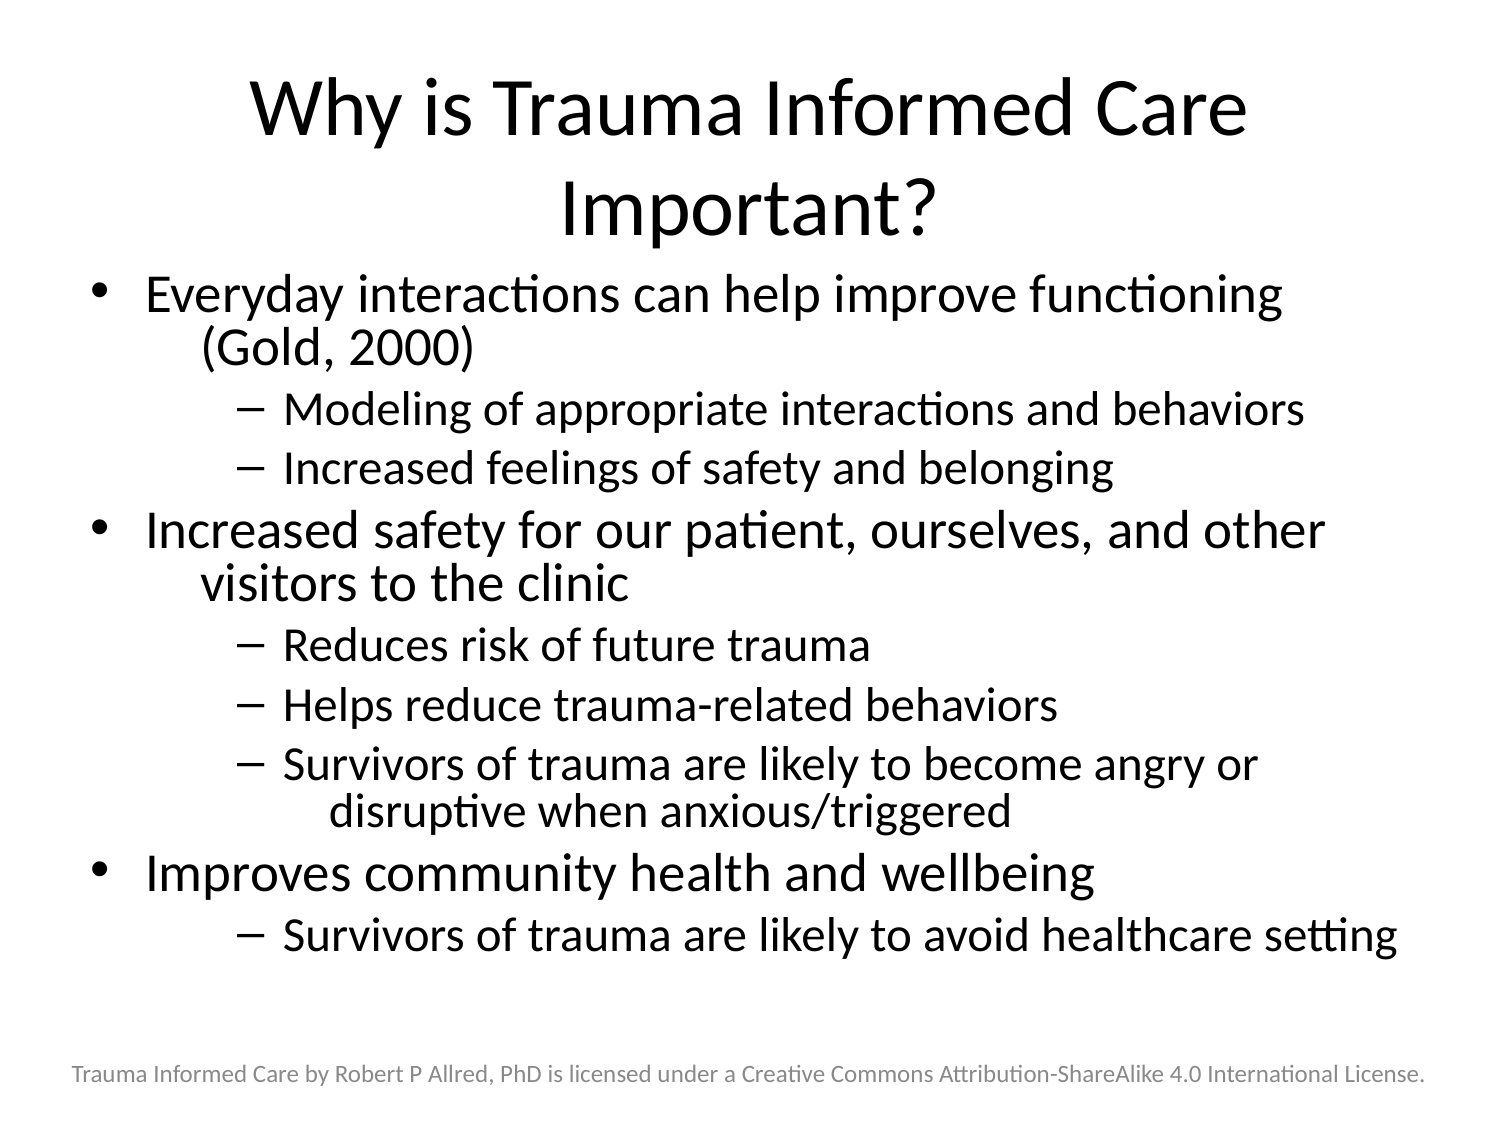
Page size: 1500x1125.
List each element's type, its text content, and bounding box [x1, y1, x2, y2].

title Why is Trauma Informed Care Important? [75, 45, 1426, 233]
list Everyday interactions can help improve functioning (Gold, 2000) Modeling of appropriate interactions and behaviors Increased feelings of safety and belonging Increased safety for our patient, ourselves, and other visitors to the clinic Reduces risk of future trauma Helps reduce trauma-related behaviors Survivors of trauma are likely to become angry or disruptive when anxious/triggered Improves community health and wellbeing Survivors of trauma are likely to avoid healthcare setting [75, 262, 1426, 1005]
text_box Trauma Informed Care by Robert P Allred, PhD is licensed under a Creative Commons Attribution-ShareAlike 4.0 International License. [50, 1042, 1451, 1103]
